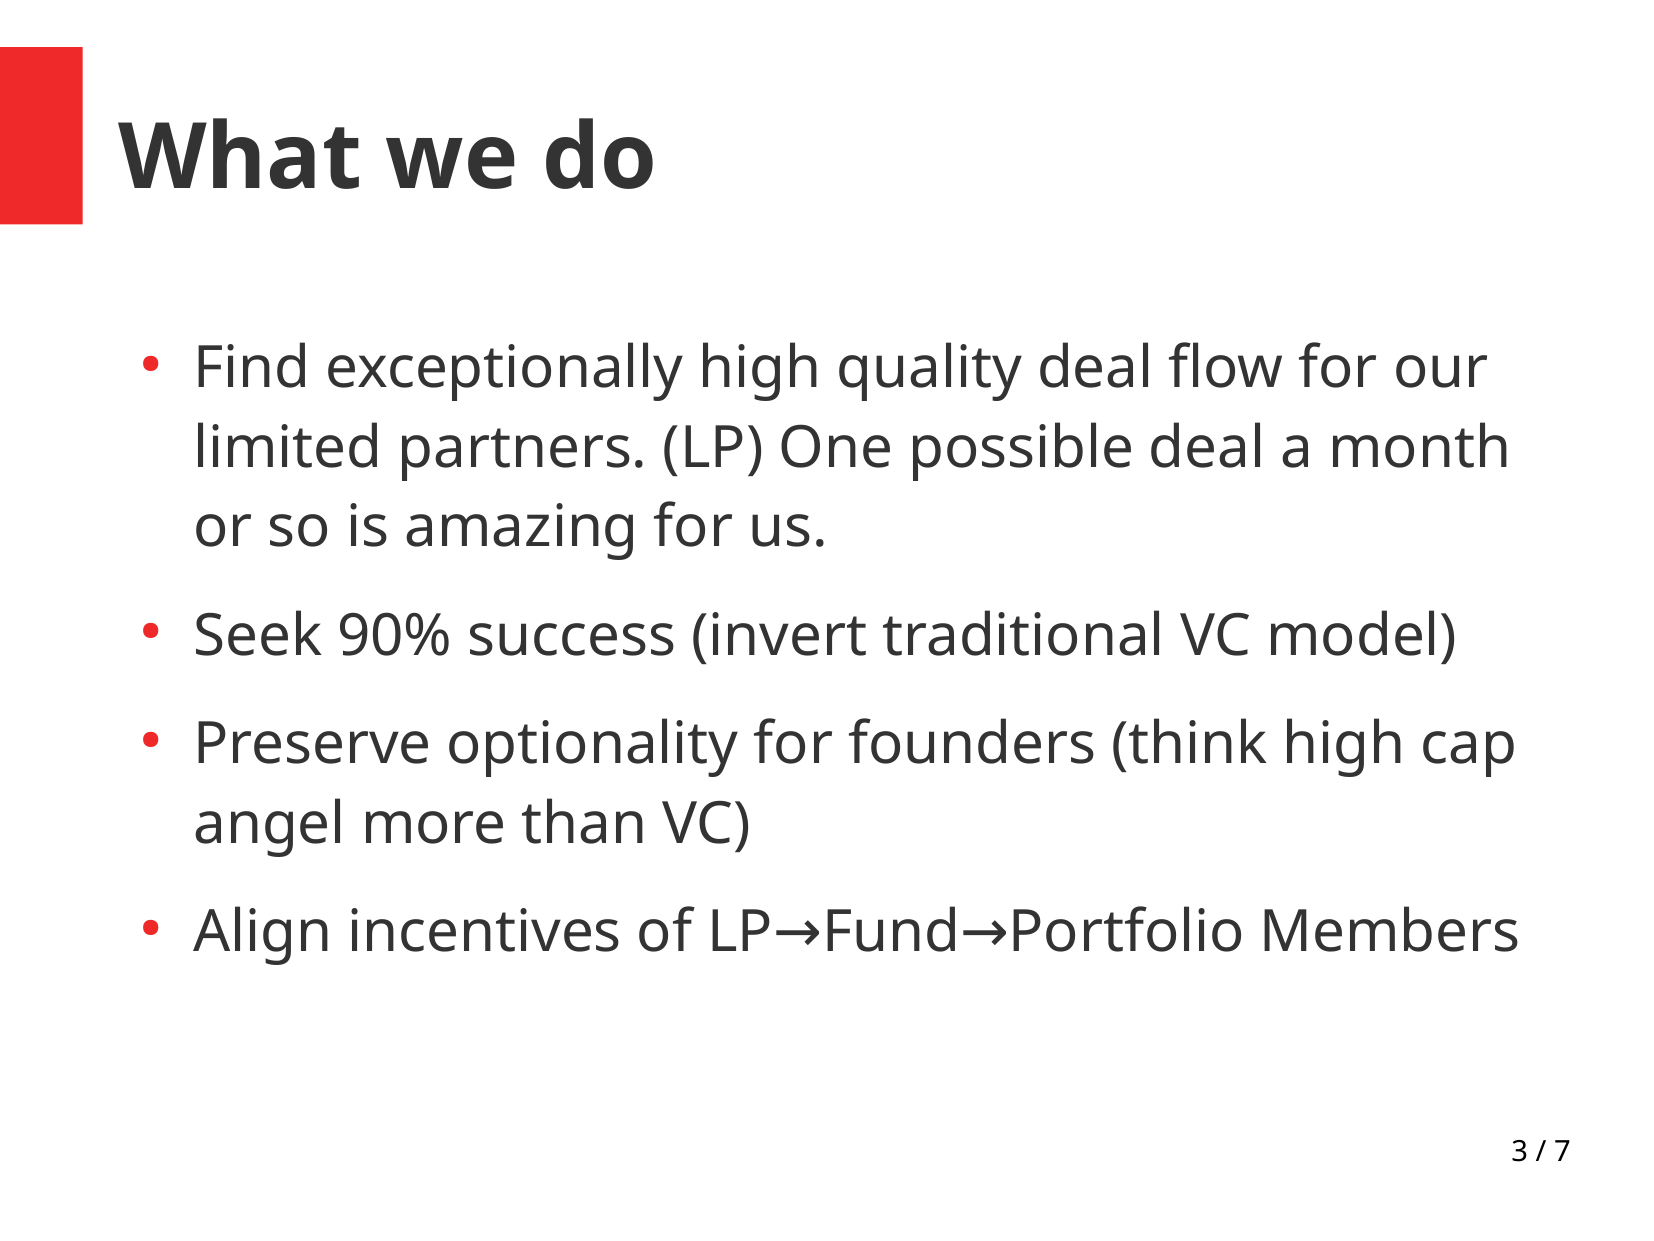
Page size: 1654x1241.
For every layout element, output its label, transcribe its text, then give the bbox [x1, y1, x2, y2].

list Find exceptionally high quality deal flow for our limited partners. (LP) One possible deal a month or so is amazing for us. Seek 90% success (invert traditional VC model) Preserve optionality for founders (think high cap angel more than VC) Align incentives of LP→Fund→Portfolio Members [122, 325, 1540, 1045]
title What we do [118, 49, 1571, 257]
